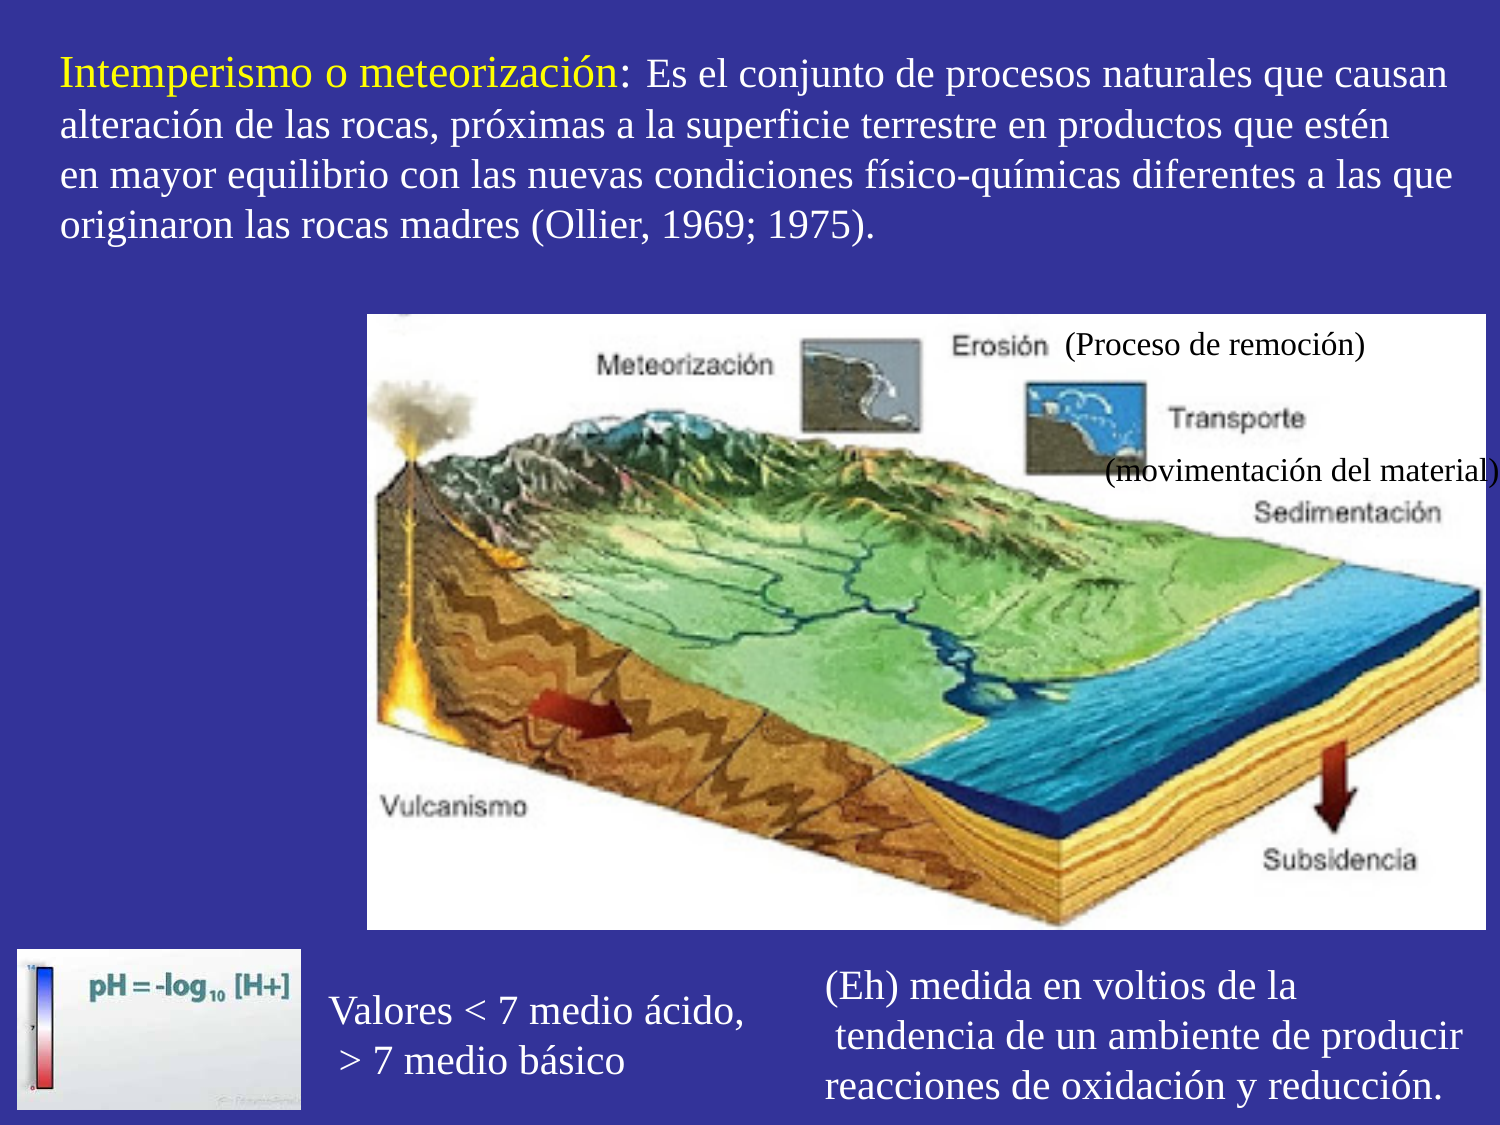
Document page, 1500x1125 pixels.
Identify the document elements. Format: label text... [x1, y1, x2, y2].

text_box Valores < 7 medio ácido, > 7 medio básico [313, 975, 766, 1090]
text_box Intemperismo o meteorización: Es el conjunto de procesos naturales que causan alteración de las rocas, próximas a la superficie terrestre en productos que estén en mayor equilibrio con las nuevas condiciones físico-químicas diferentes a las que originaron las rocas madres (Ollier, 1969; 1975). [45, 29, 1470, 315]
picture [367, 314, 1486, 930]
picture [17, 949, 301, 1111]
text_box (Eh) medida en voltios de la tendencia de un ambiente de producir reacciones de oxidación y reducción. [810, 950, 1479, 1116]
text_box (movimentación del material) [1090, 440, 1500, 496]
text_box (Proceso de remoción) [1050, 314, 1381, 370]
